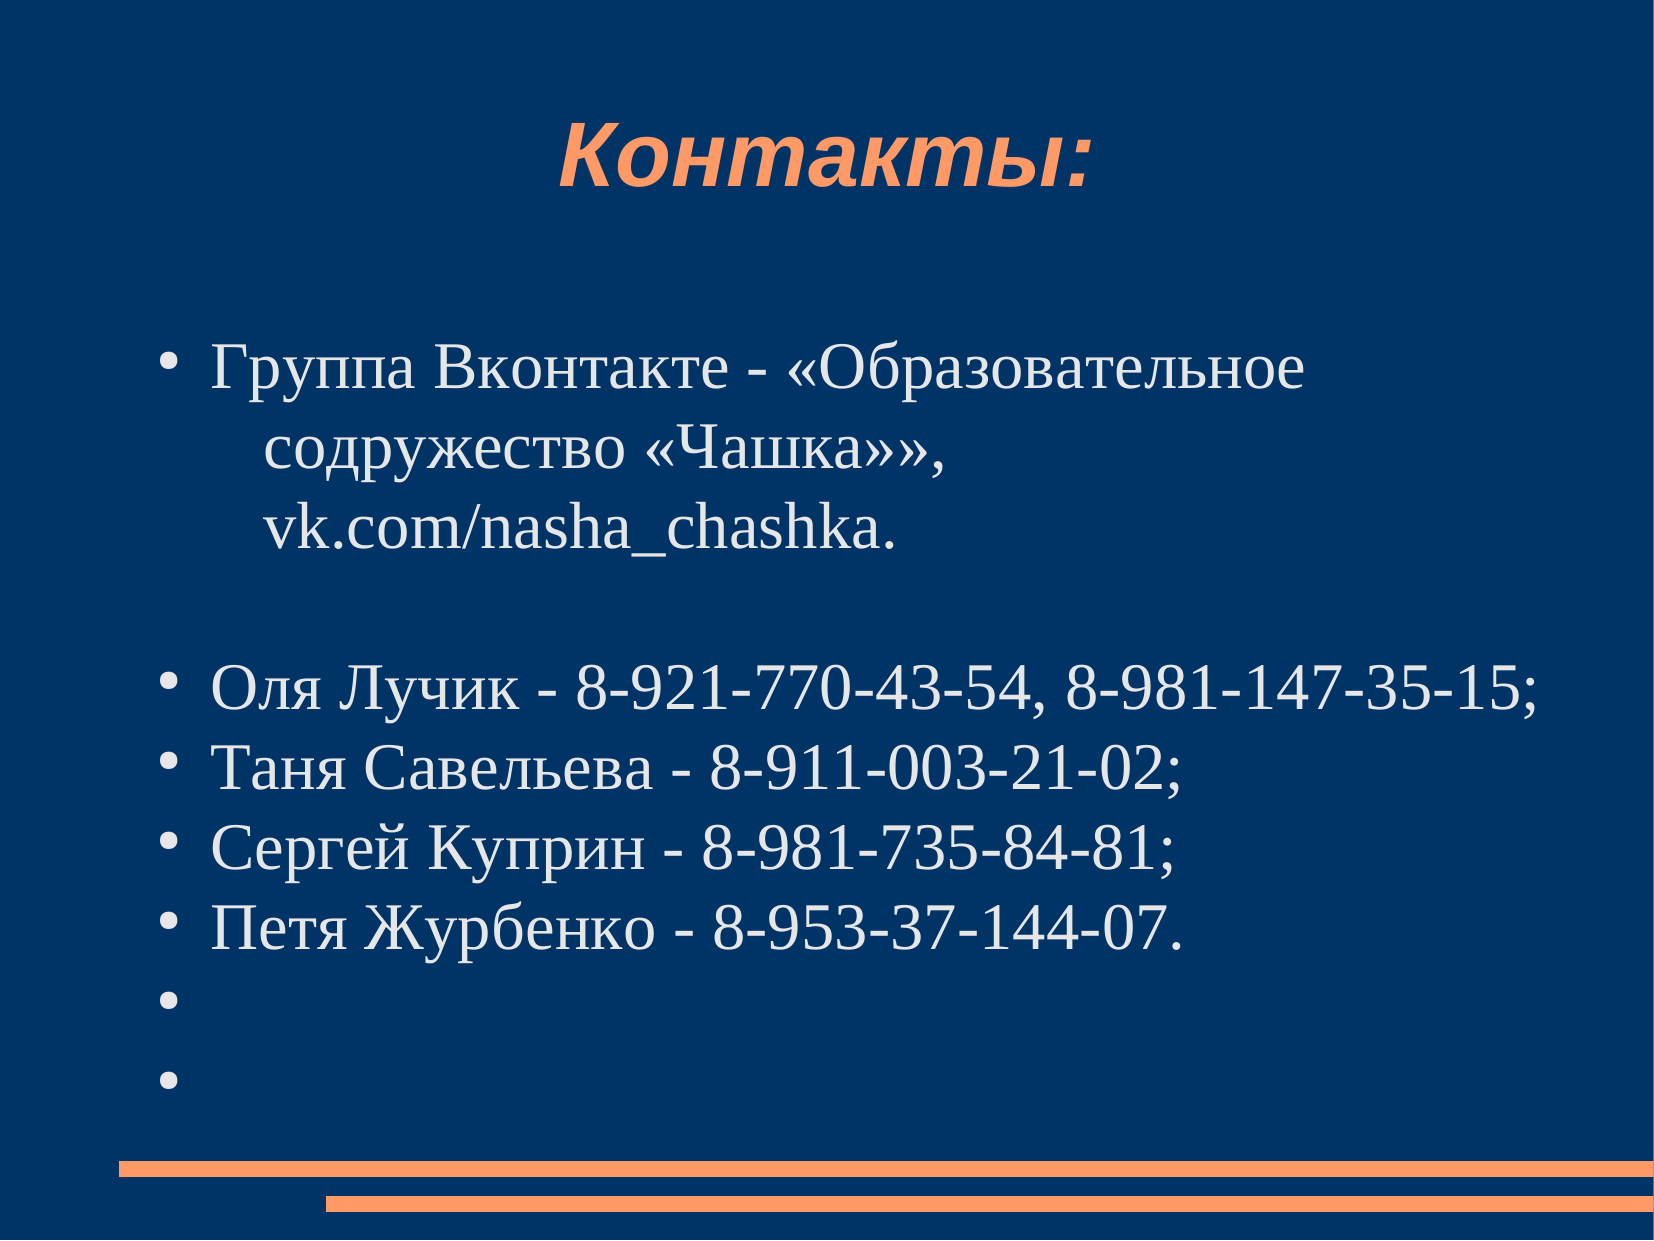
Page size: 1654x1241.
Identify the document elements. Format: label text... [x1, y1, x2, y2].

title Контакты: [121, 46, 1534, 254]
list Группа Вконтакте - «Образовательное содружество «Чашка»», vk.com/nasha_chashka. Оля Лучик - 8-921-770-43-54, 8-981-147-35-15; Таня Савельева - 8-911-003-21-02; Сергей Куприн - 8-981-735-84-81; Петя Журбенко - 8-953-37-144-07. [121, 322, 1561, 1050]
